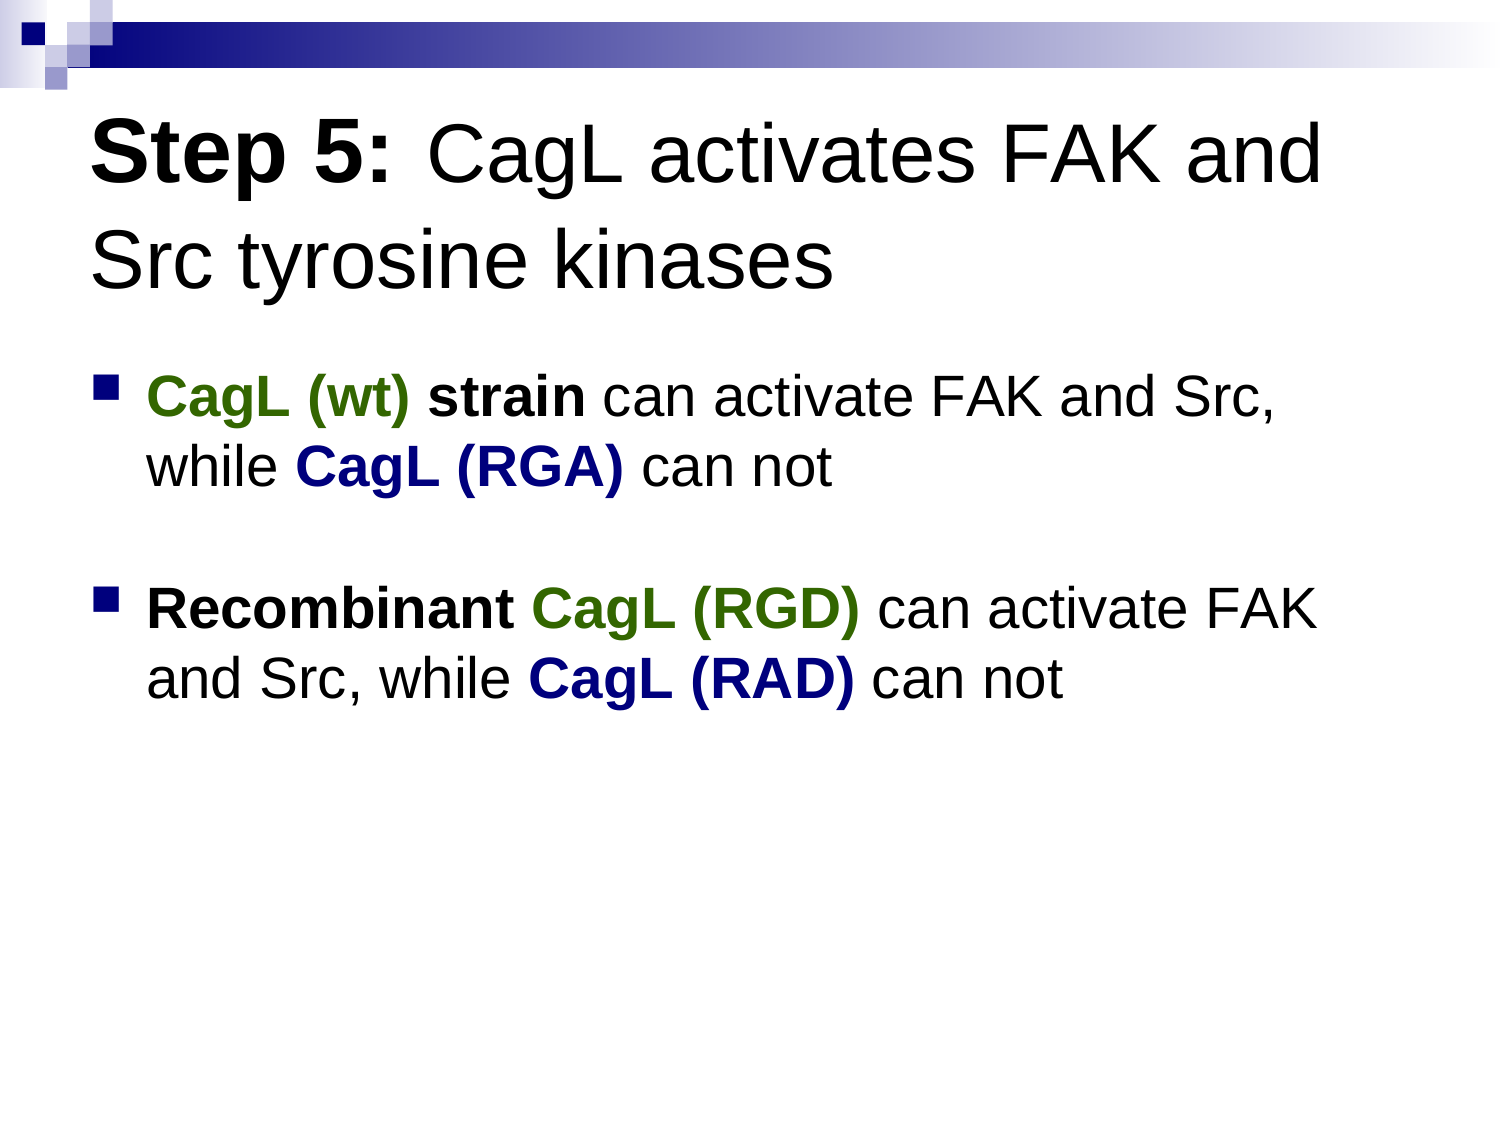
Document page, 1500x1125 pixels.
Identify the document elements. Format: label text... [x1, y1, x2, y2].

list CagL (wt) strain can activate FAK and Src, while CagL (RGA) can not Recombinant CagL (RGD) can activate FAK and Src, while CagL (RAD) can not [75, 350, 1426, 988]
title Step 5: CagL activates FAK and Src tyrosine kinases [75, 75, 1426, 300]
